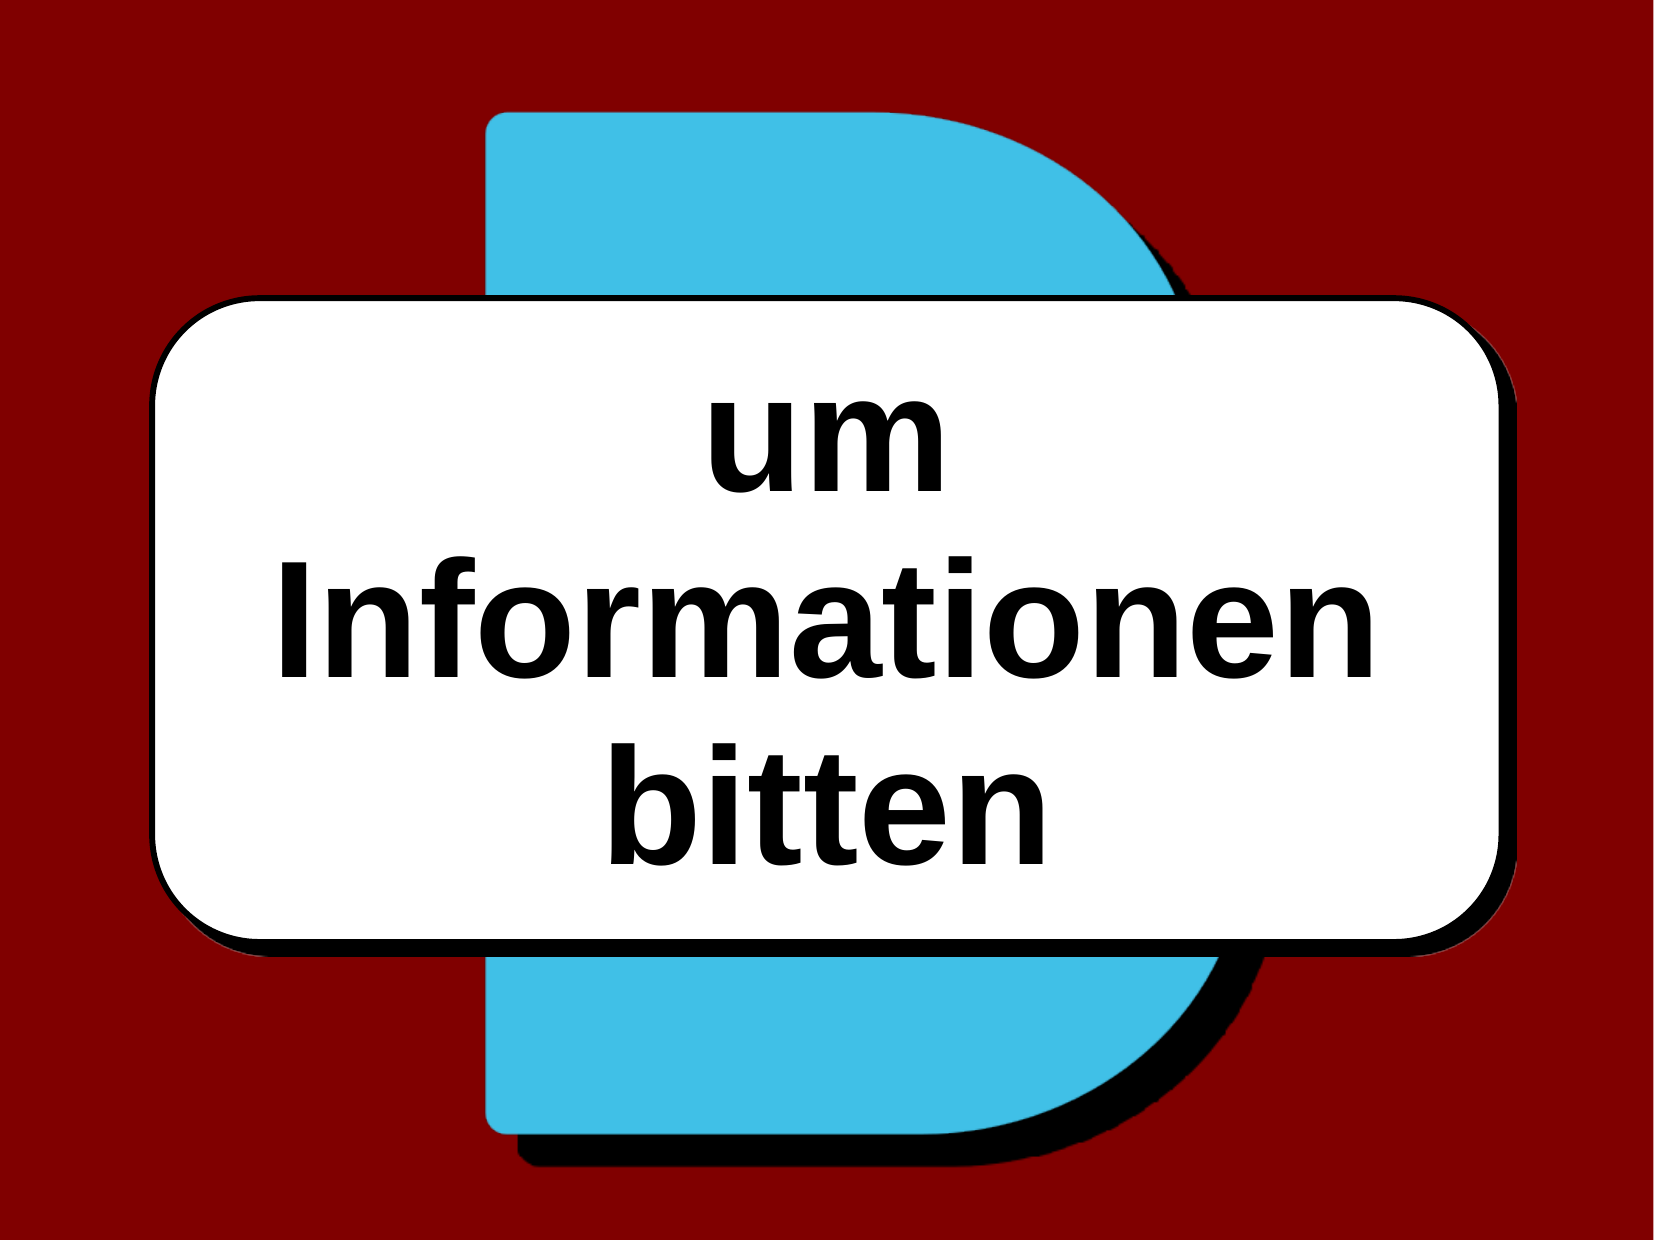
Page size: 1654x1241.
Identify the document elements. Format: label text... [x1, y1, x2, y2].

text_box um Informationen bitten [152, 298, 1502, 942]
picture [206, 0, 1447, 311]
picture [206, 929, 1447, 1205]
